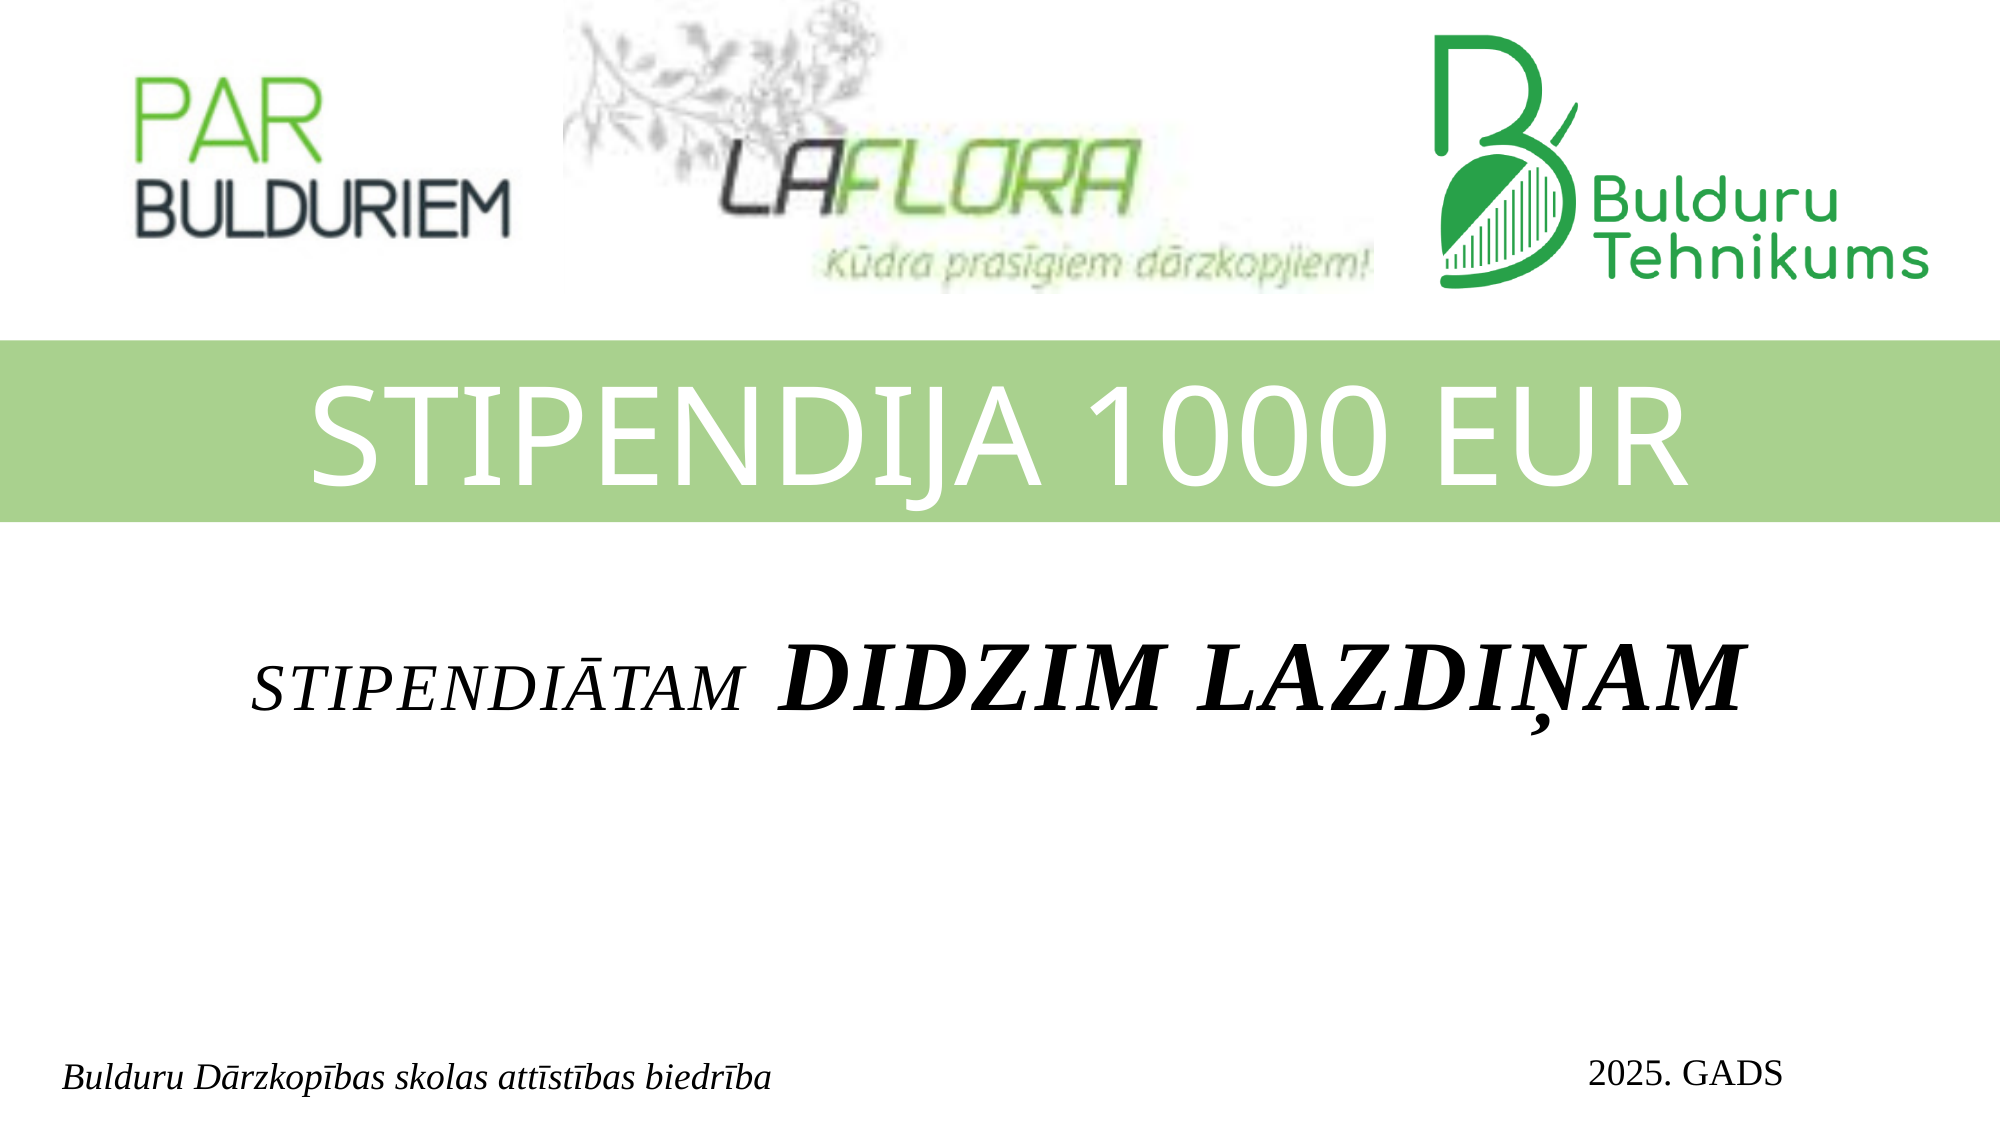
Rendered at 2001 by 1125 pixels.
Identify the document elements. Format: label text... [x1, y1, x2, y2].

text_box STIPENDIĀTAM DIDZIM LAZDIŅAM [0, 602, 1911, 740]
text_box STIPENDIJA 1000 EUR [0, 340, 2000, 523]
text_box Bulduru Dārzkopības skolas attīstības biedrība [46, 1044, 819, 1106]
picture [1426, 27, 1937, 318]
picture [0, 0, 1374, 340]
text_box 2025. GADS [1573, 1040, 1976, 1102]
